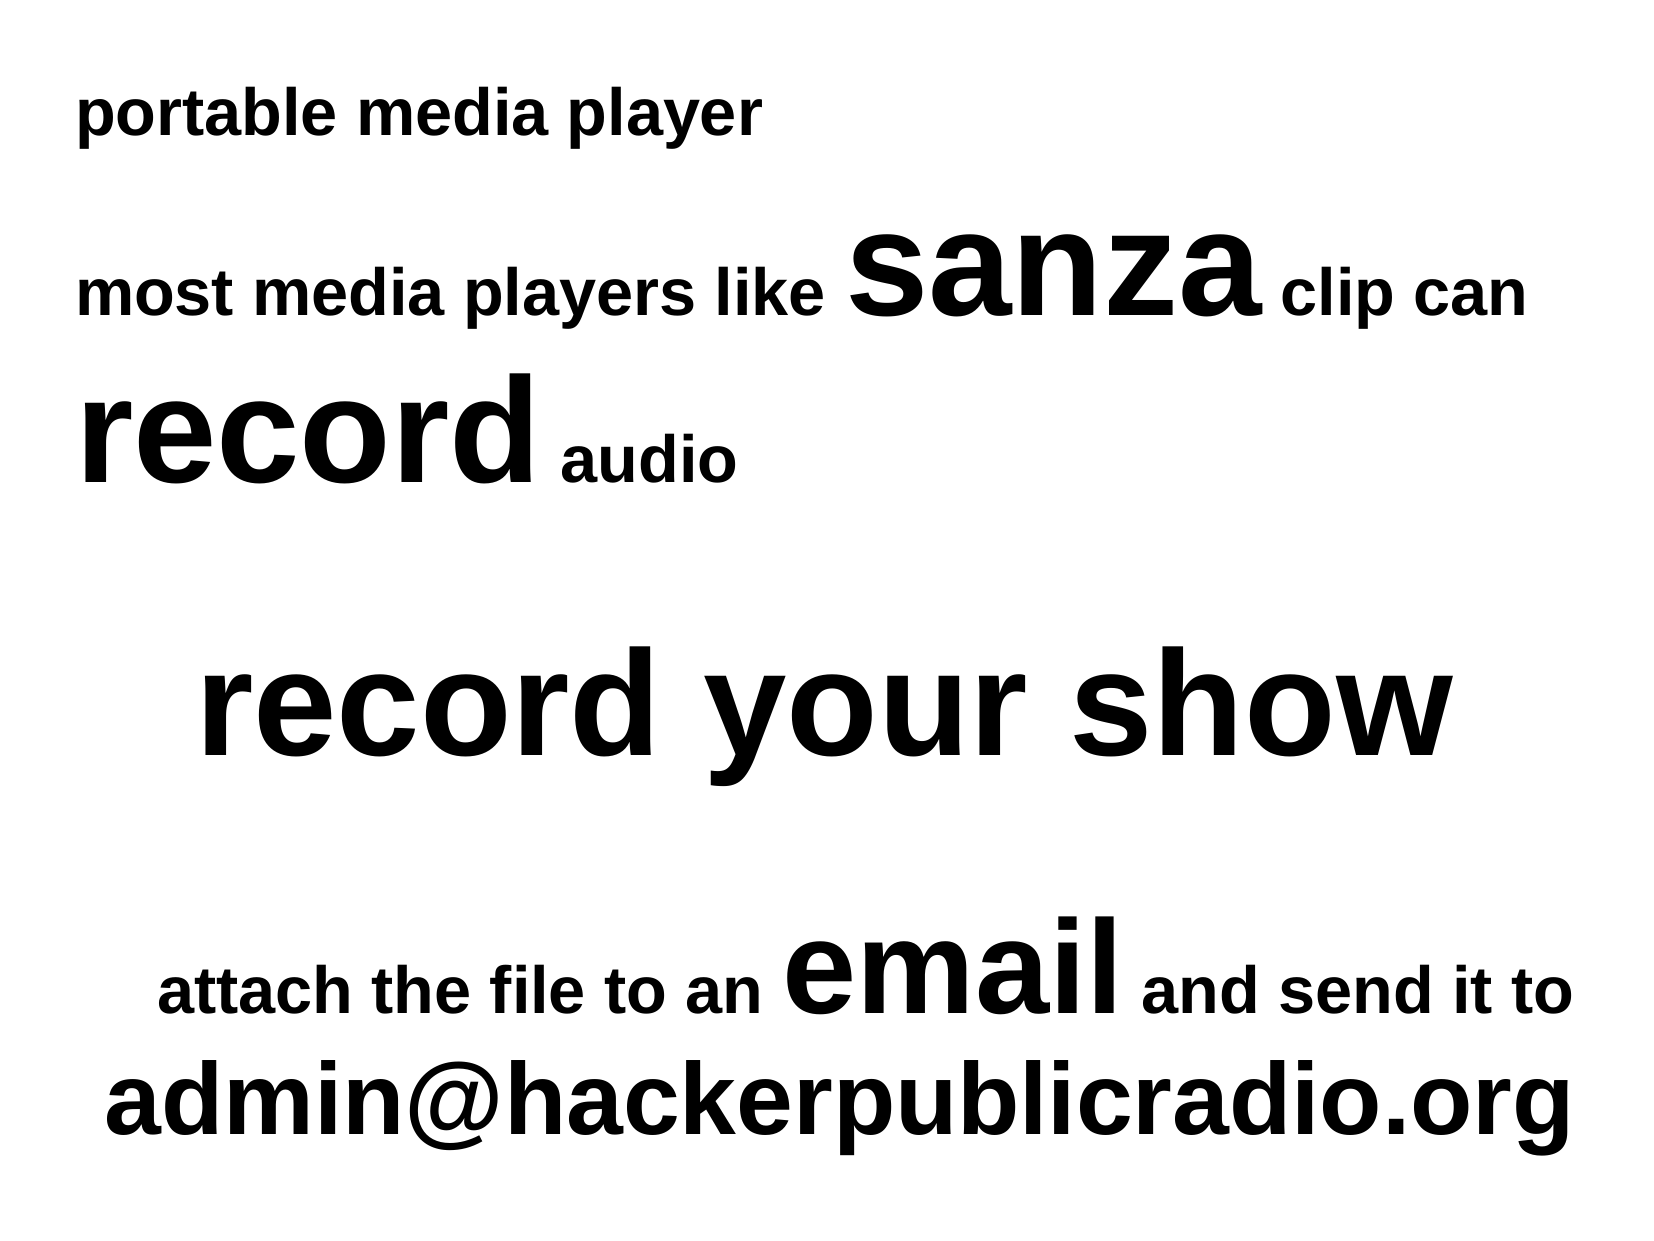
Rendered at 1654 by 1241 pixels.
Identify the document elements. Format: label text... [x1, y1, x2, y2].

list portable media player most media players like sanza clip can record audio record your show attach the file to an email and send it to admin@hackerpublicradio.org [75, 75, 1576, 1201]
